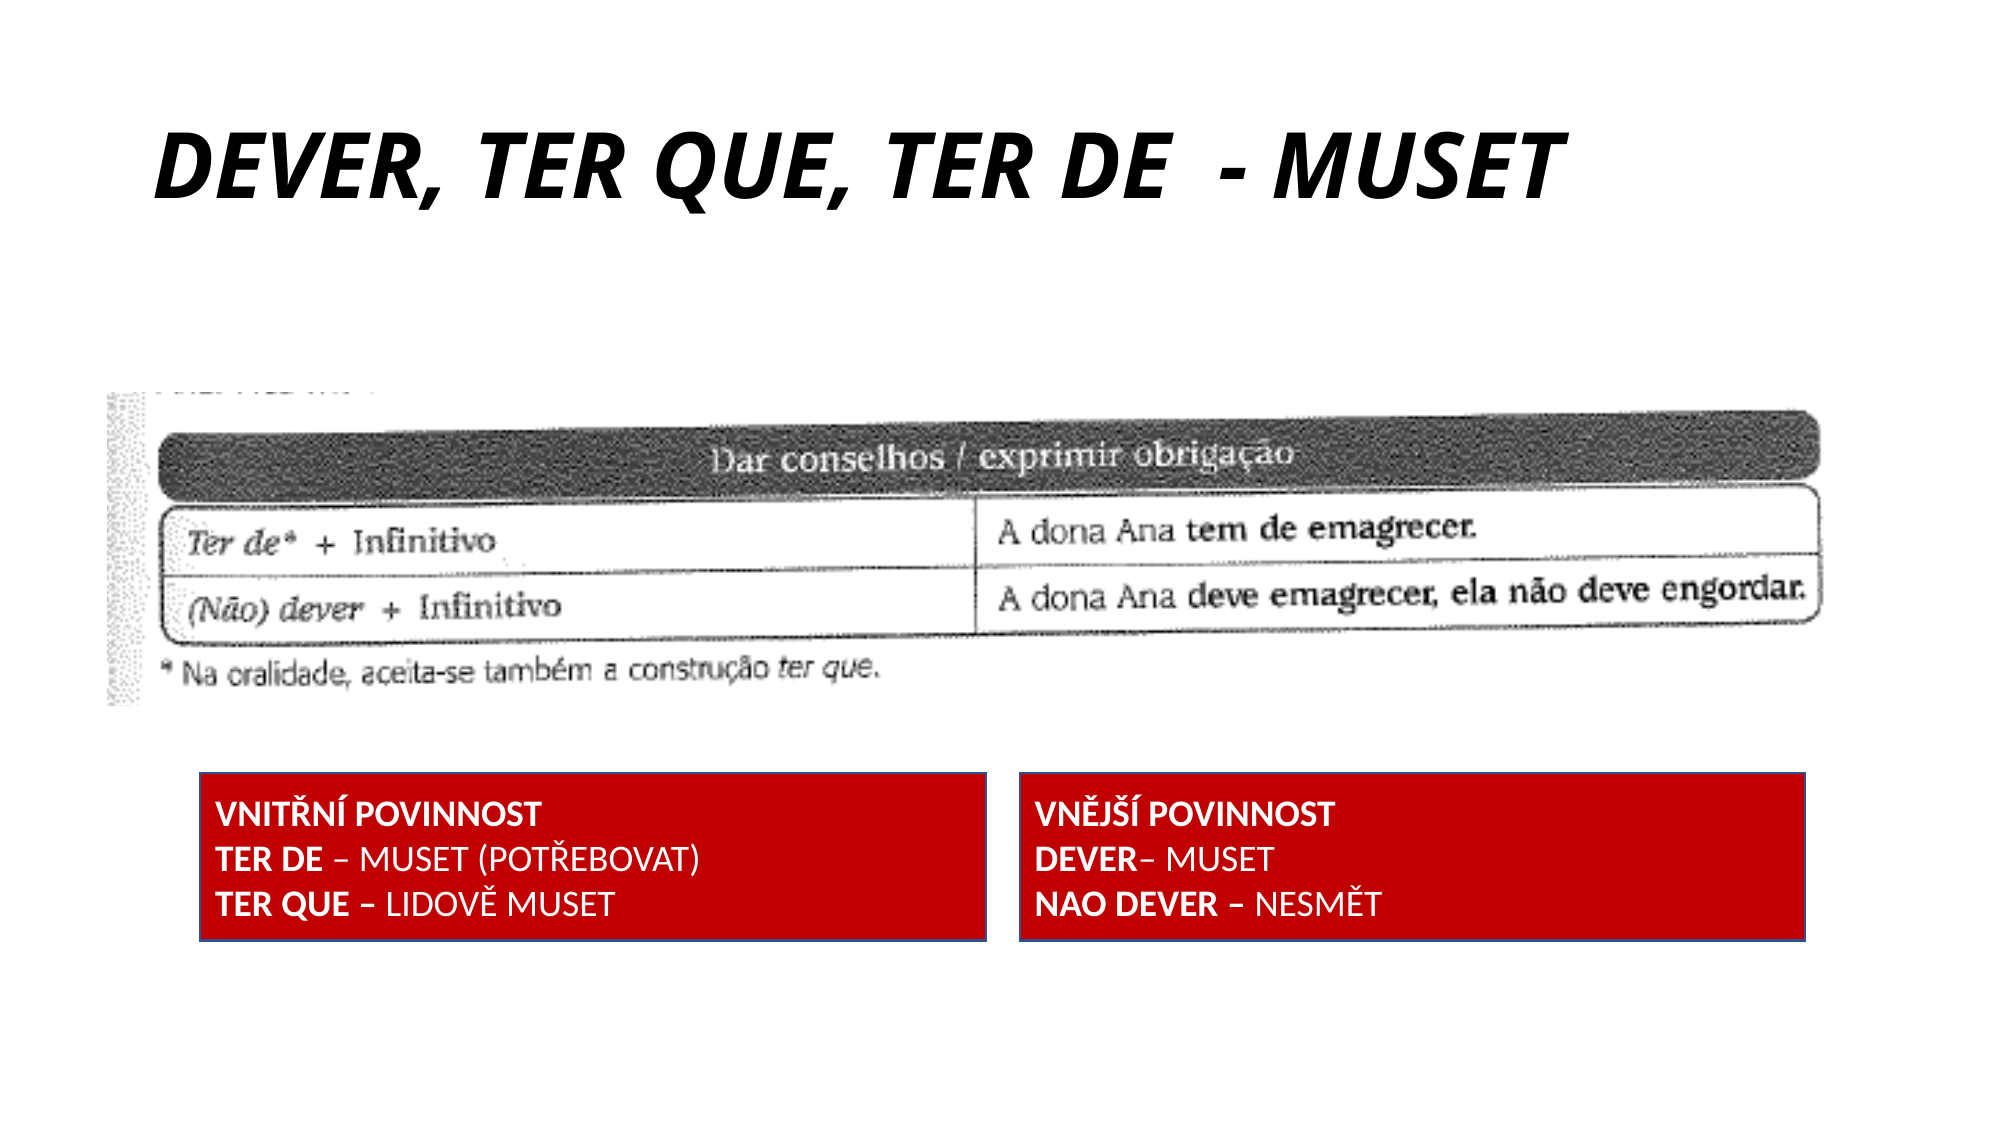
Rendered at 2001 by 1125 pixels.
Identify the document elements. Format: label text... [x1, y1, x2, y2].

picture [107, 392, 1865, 706]
text_box VNĚJŠÍ POVINNOST DEVER– MUSET NAO DEVER – NESMĚT [1020, 773, 1805, 941]
text_box VNITŘNÍ POVINNOST TER DE – MUSET (POTŘEBOVAT) TER QUE – LIDOVĚ MUSET [200, 773, 986, 941]
title DEVER, TER QUE, TER DE - MUSET [137, 59, 1863, 278]
